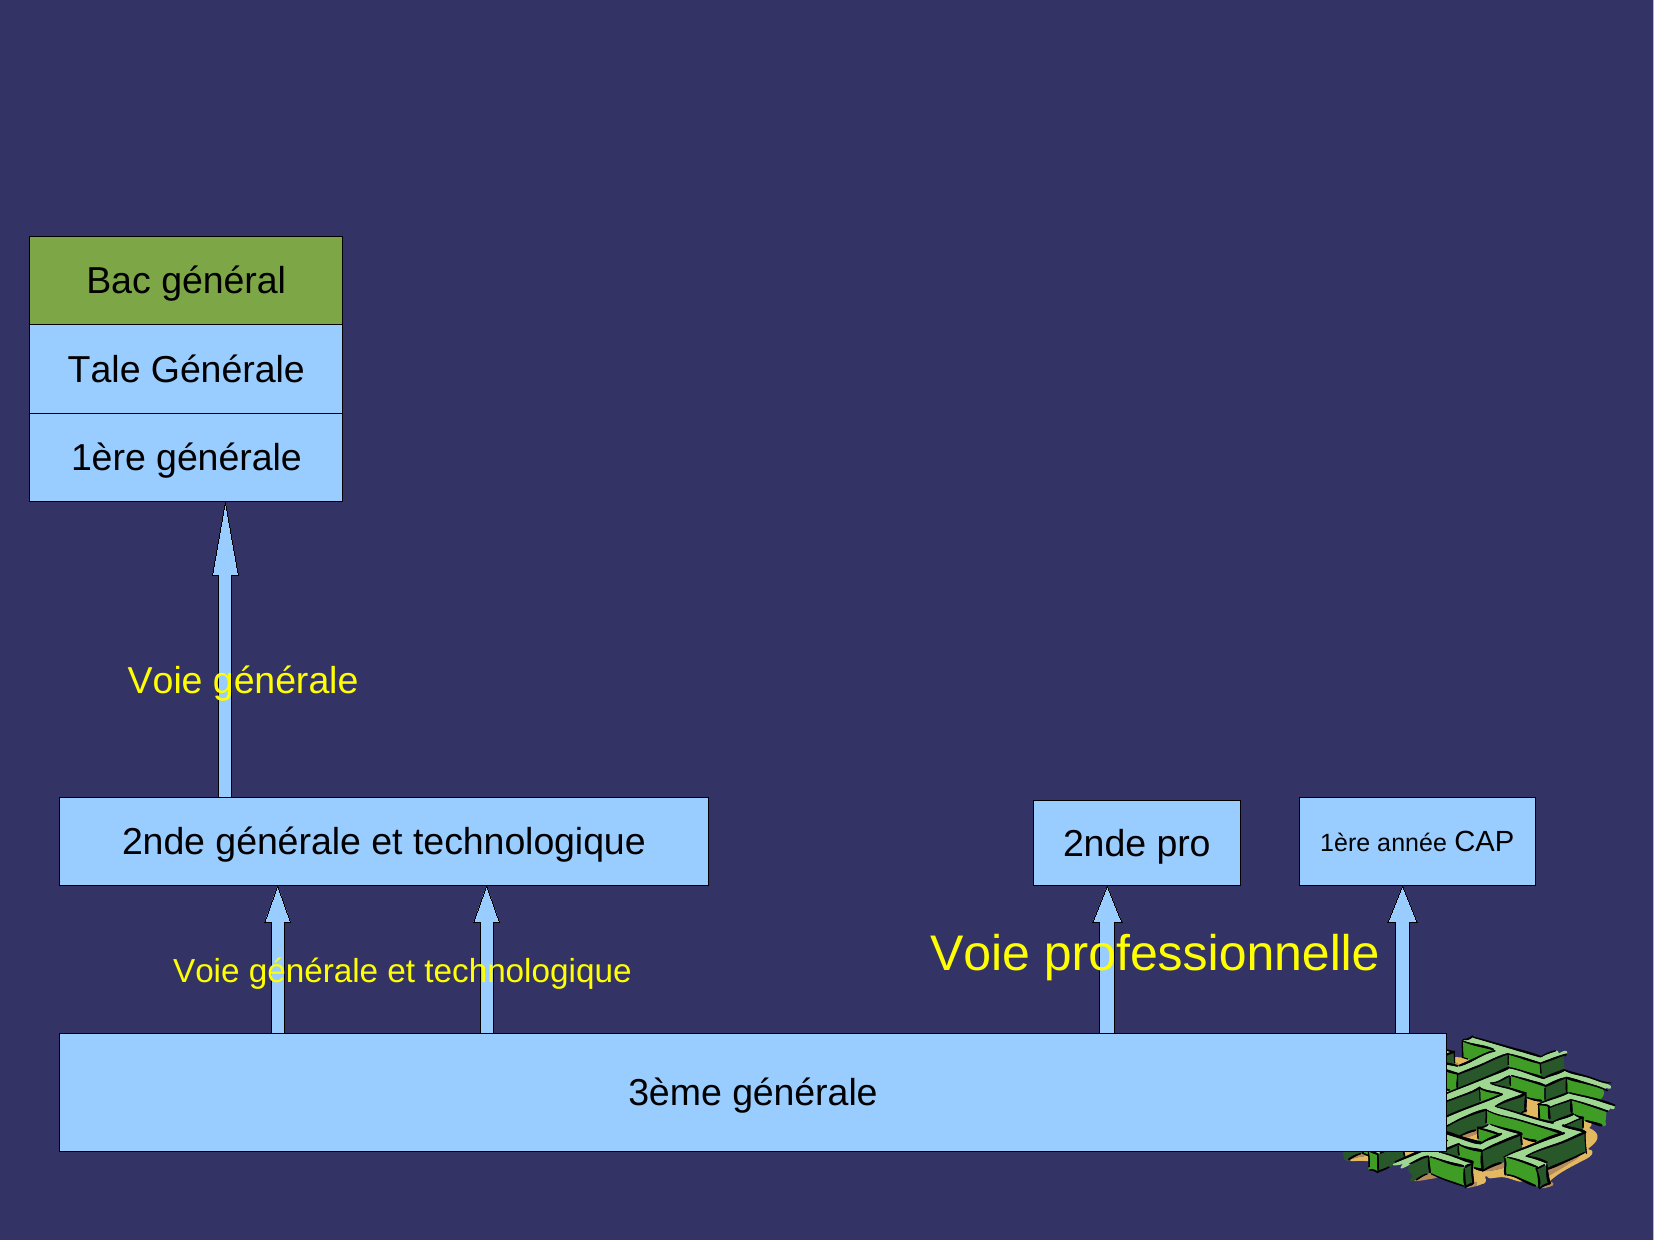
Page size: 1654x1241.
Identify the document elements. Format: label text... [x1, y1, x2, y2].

text_box Voie générale [112, 651, 373, 709]
text_box 3ème générale [59, 1033, 1447, 1152]
text_box Tale Générale [29, 325, 343, 414]
text_box 1ère générale [29, 414, 343, 502]
text_box Bac général [29, 236, 343, 325]
text_box [212, 502, 239, 651]
text_box Voie générale et technologique [158, 944, 650, 1032]
text_box 1ère année CAP [1299, 797, 1536, 886]
text_box [1387, 886, 1418, 1034]
text_box [473, 886, 500, 944]
text_box 2nde pro [1033, 800, 1241, 886]
text_box [264, 886, 291, 944]
text_box [1094, 886, 1120, 917]
text_box Voie professionnelle [915, 917, 1395, 1004]
text_box 2nde générale et technologique [59, 797, 709, 886]
text_box [218, 709, 232, 798]
text_box [1099, 1004, 1115, 1034]
